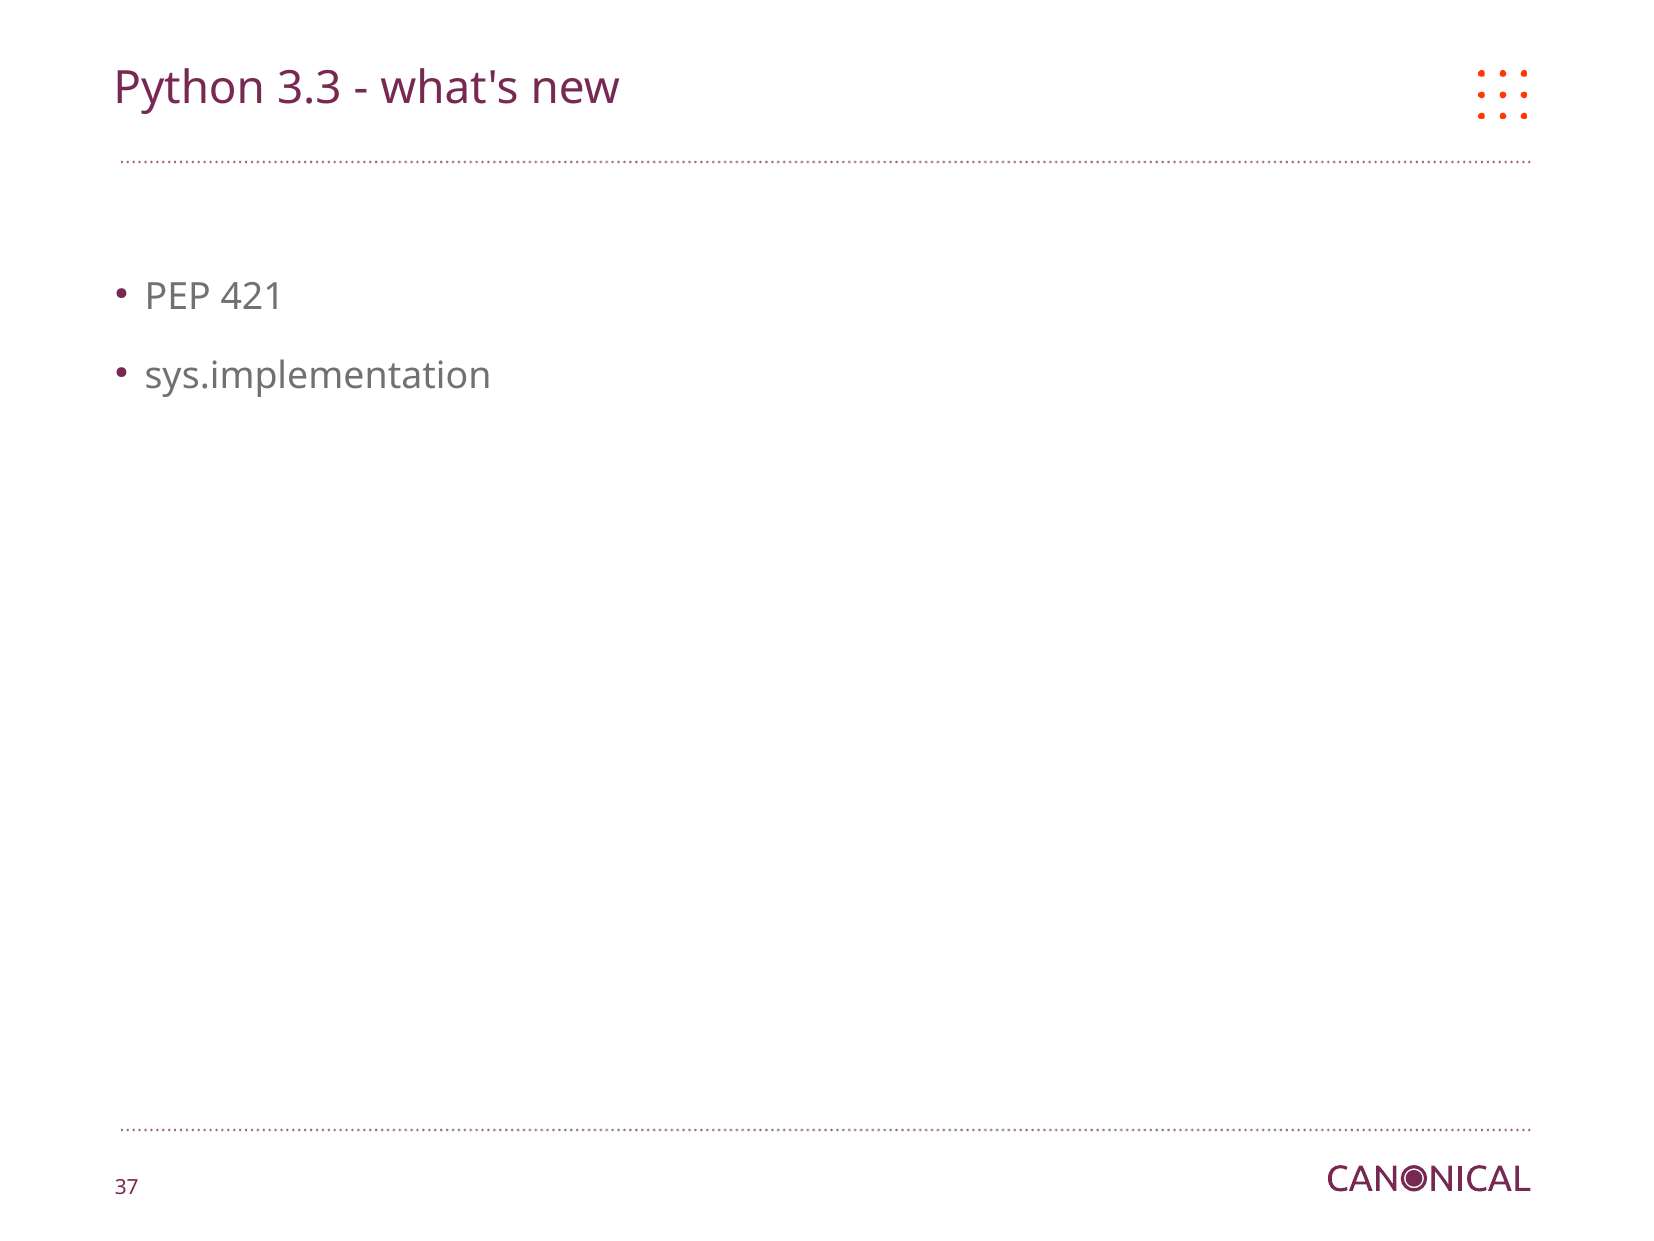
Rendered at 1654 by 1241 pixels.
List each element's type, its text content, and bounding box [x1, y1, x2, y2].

picture [1478, 70, 1527, 119]
list PEP 421 sys.implementation [115, 256, 1540, 977]
title Python 3.3 - what's new [113, 64, 1382, 107]
picture [111, 159, 1533, 166]
picture [111, 1127, 1533, 1134]
